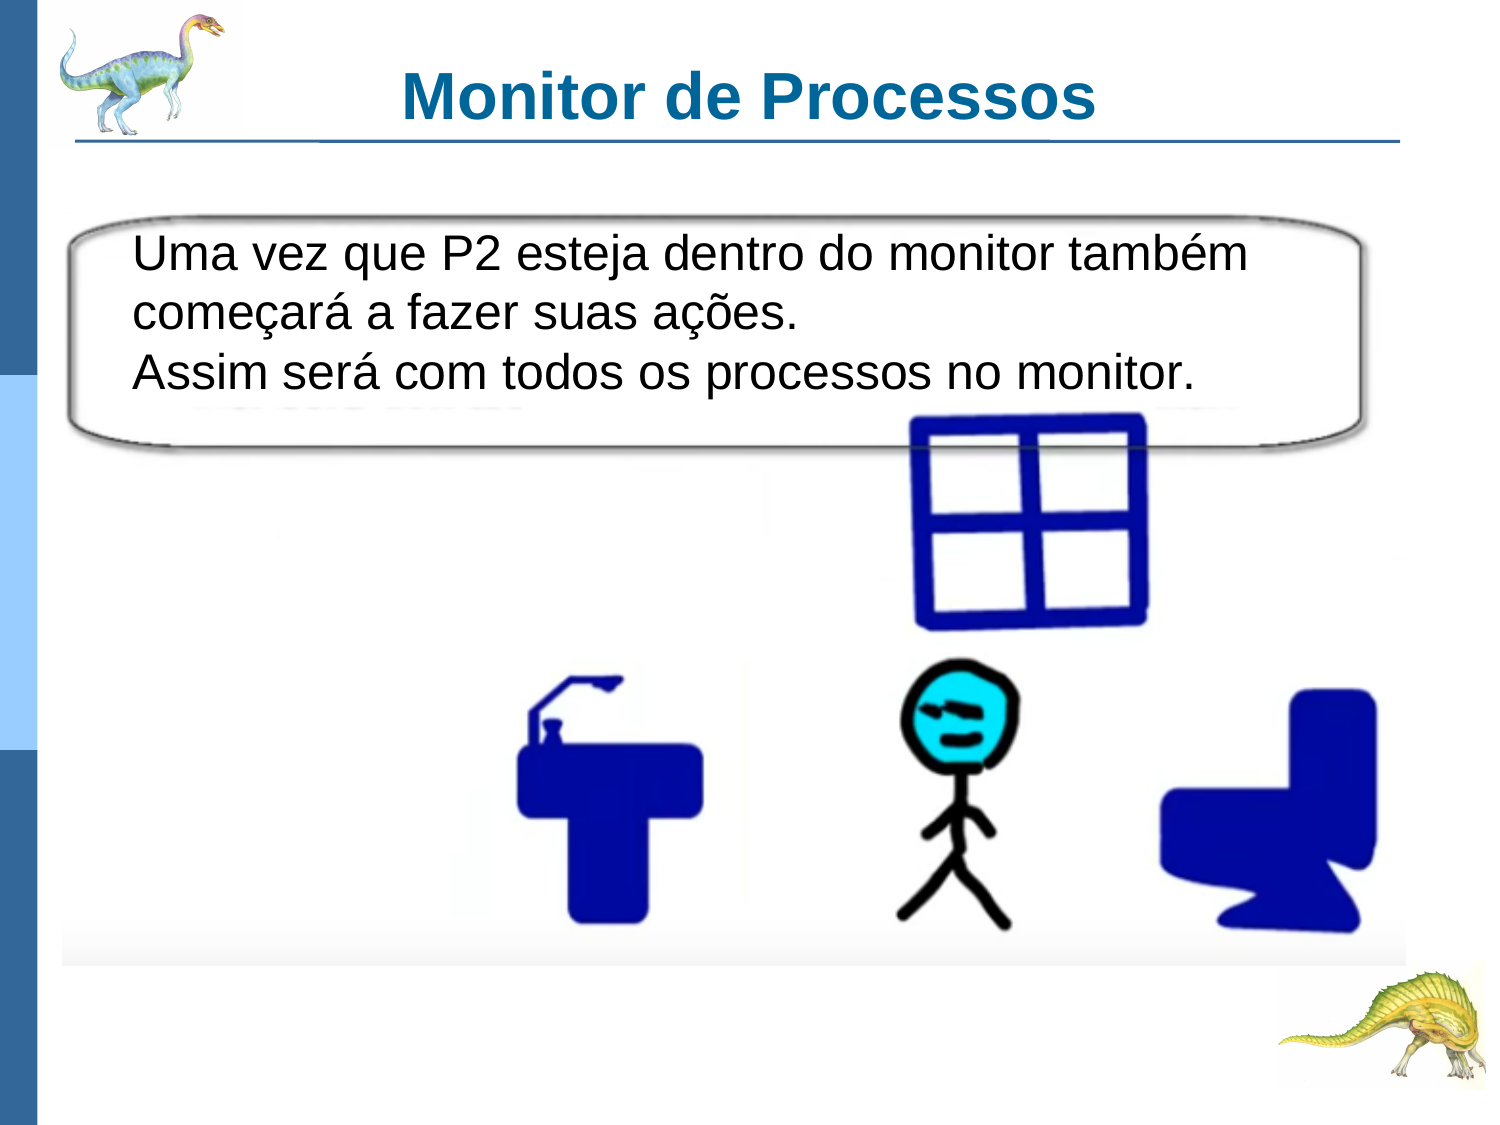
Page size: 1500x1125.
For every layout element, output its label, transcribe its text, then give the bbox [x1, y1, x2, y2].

picture [62, 212, 1486, 1090]
text_box Uma vez que P2 esteja dentro do monitor também começará a fazer suas ações. Assim será com todos os processos no monitor. [118, 212, 1335, 408]
text_box Monitor de Processos [75, 45, 1426, 141]
picture [46, 0, 243, 149]
